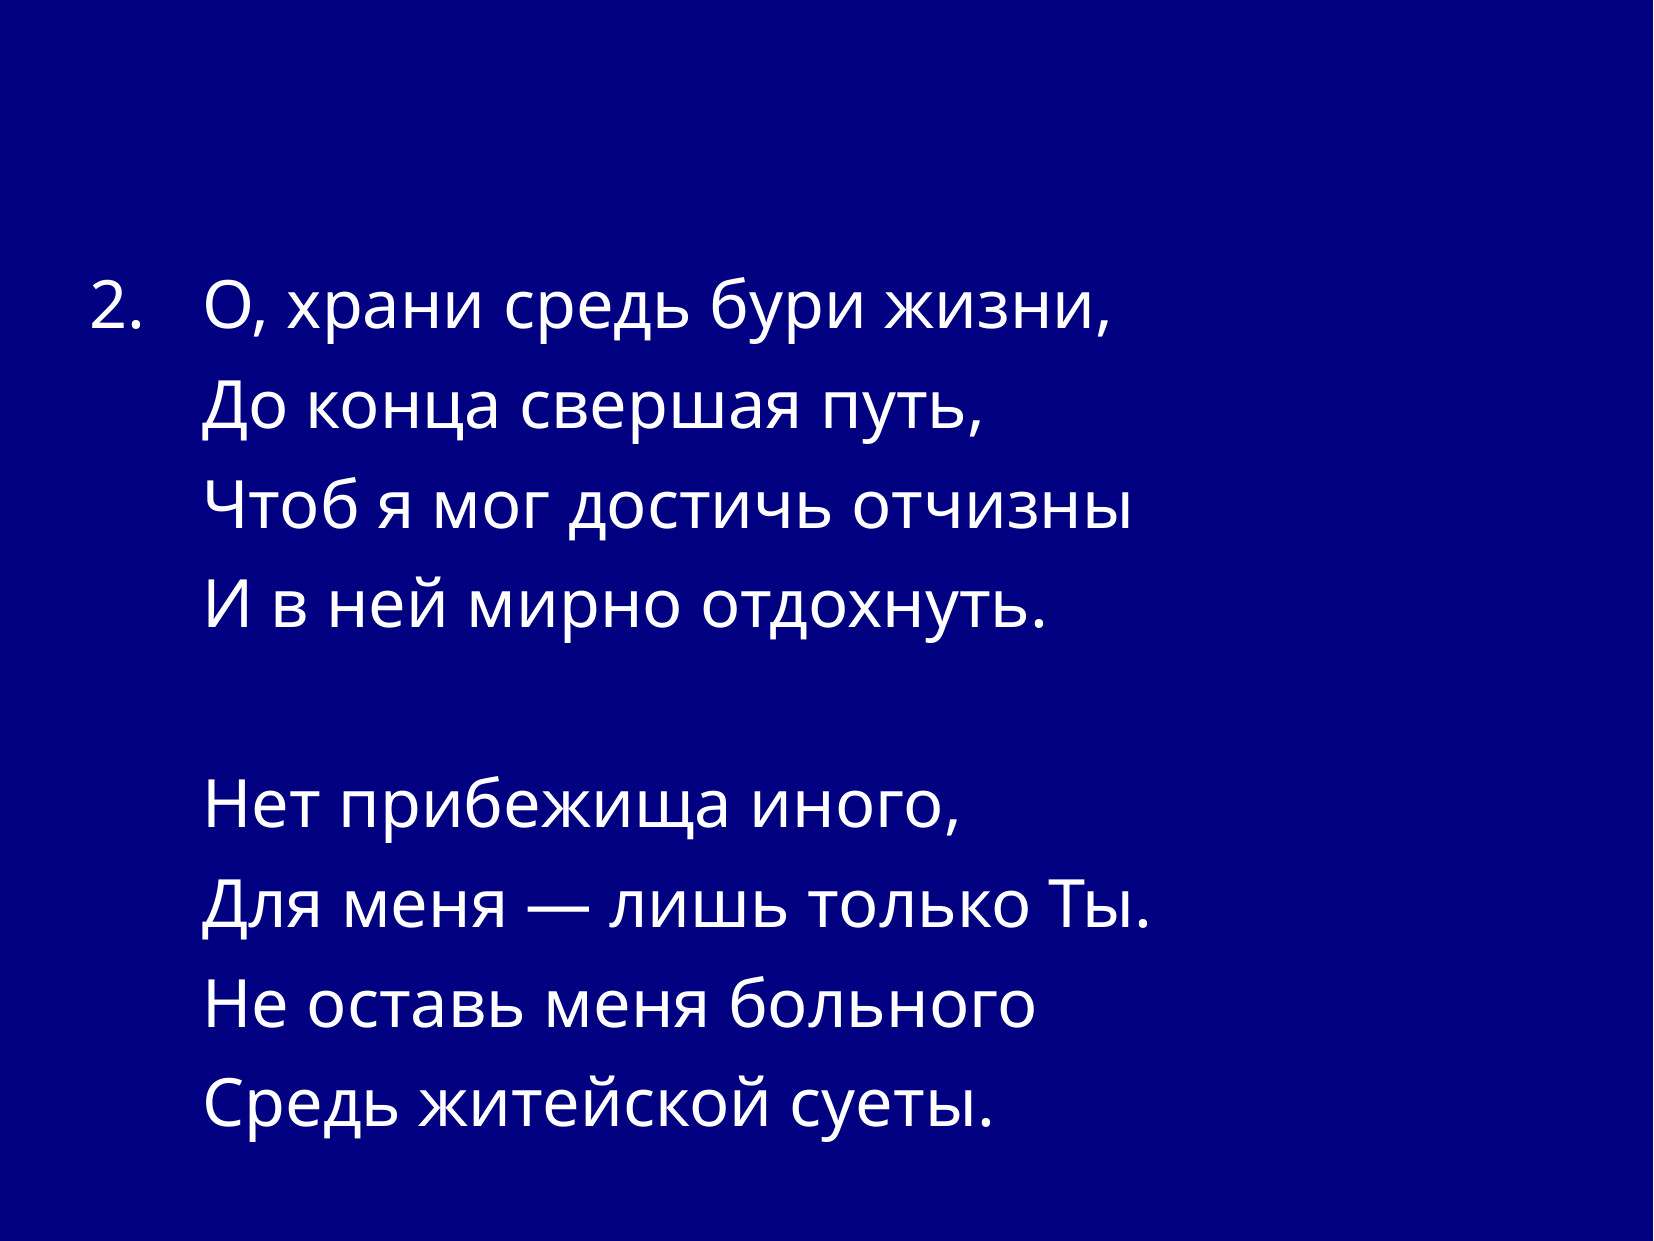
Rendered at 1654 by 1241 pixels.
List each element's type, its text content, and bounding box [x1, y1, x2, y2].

text_box 2. О, храни средь бури жизни, До конца свершая путь, Чтоб я мог достичь отчизны И в ней мирно отдохнуть. Нет прибежища иного, Для меня — лишь только Ты. Не оставь меня больного Средь житейской суеты. [75, 150, 1576, 1163]
